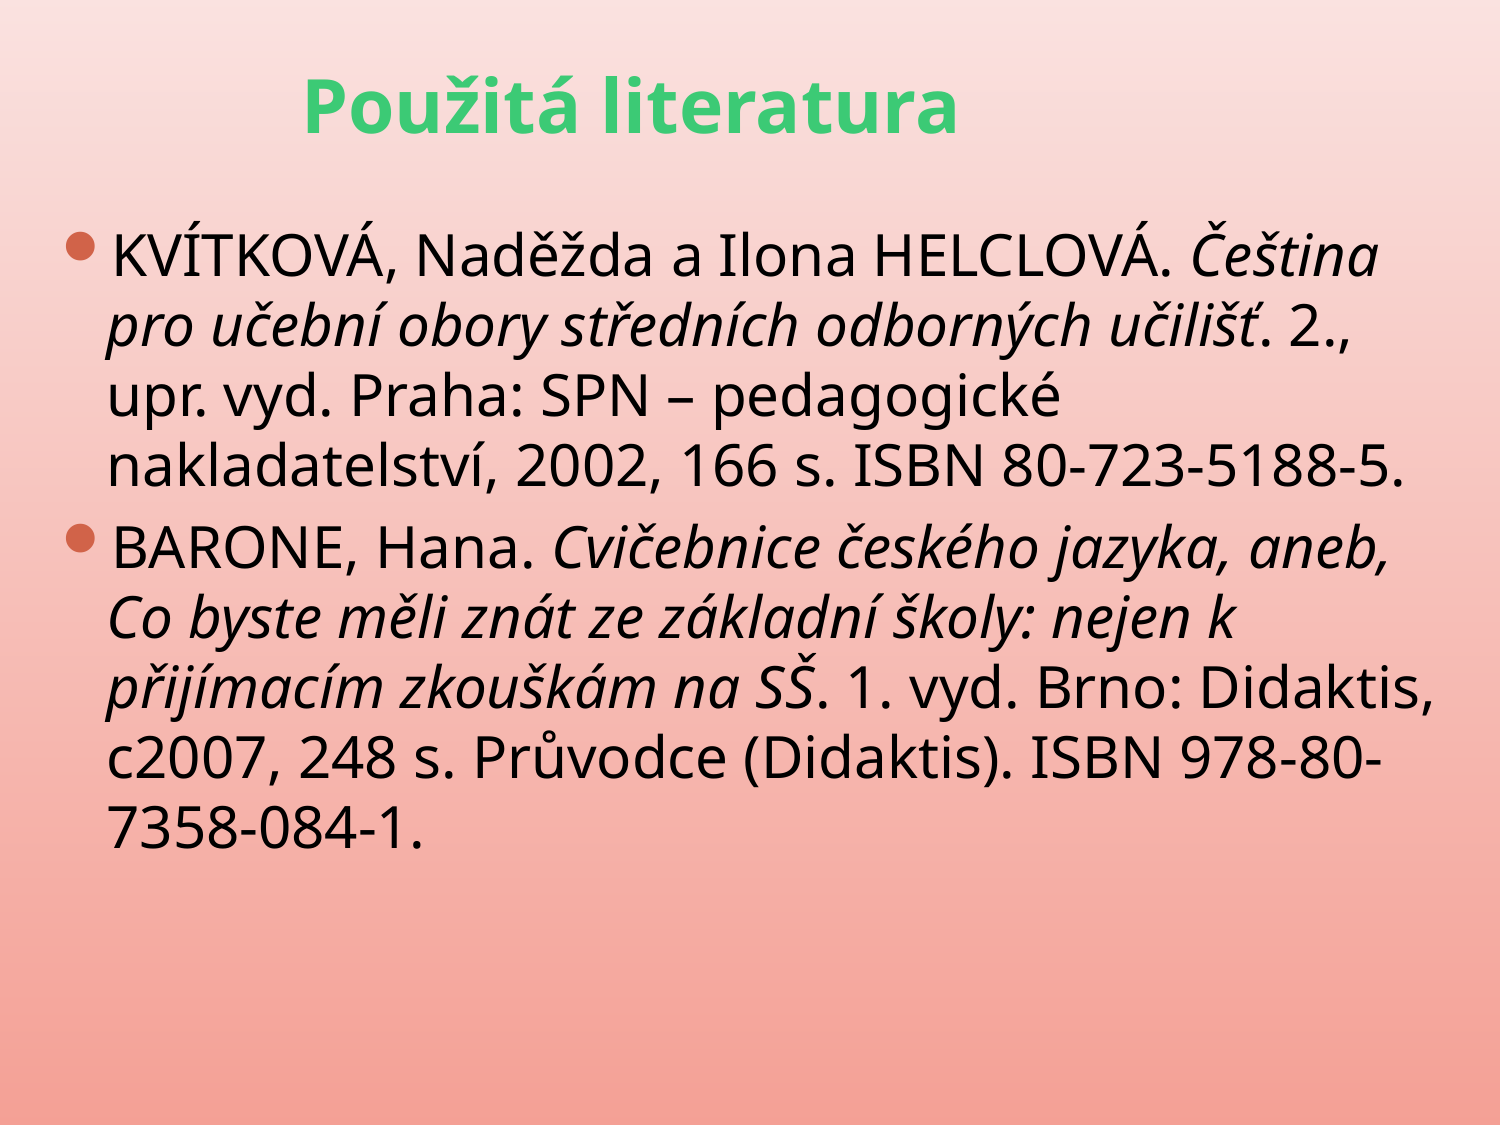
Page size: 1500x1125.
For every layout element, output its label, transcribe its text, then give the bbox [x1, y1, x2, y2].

list KVÍTKOVÁ, Naděžda a Ilona HELCLOVÁ. Čeština pro učební obory středních odborných učilišť. 2., upr. vyd. Praha: SPN – pedagogické nakladatelství, 2002, 166 s. ISBN 80-723-5188-5. BARONE, Hana. Cvičebnice českého jazyka, aneb, Co byste měli znát ze základní školy: nejen k přijímacím zkouškám na SŠ. 1. vyd. Brno: Didaktis, c2007, 248 s. Průvodce (Didaktis). ISBN 978-80-7358-084-1. [46, 210, 1454, 1102]
title Použitá literatura [150, 44, 1426, 164]
